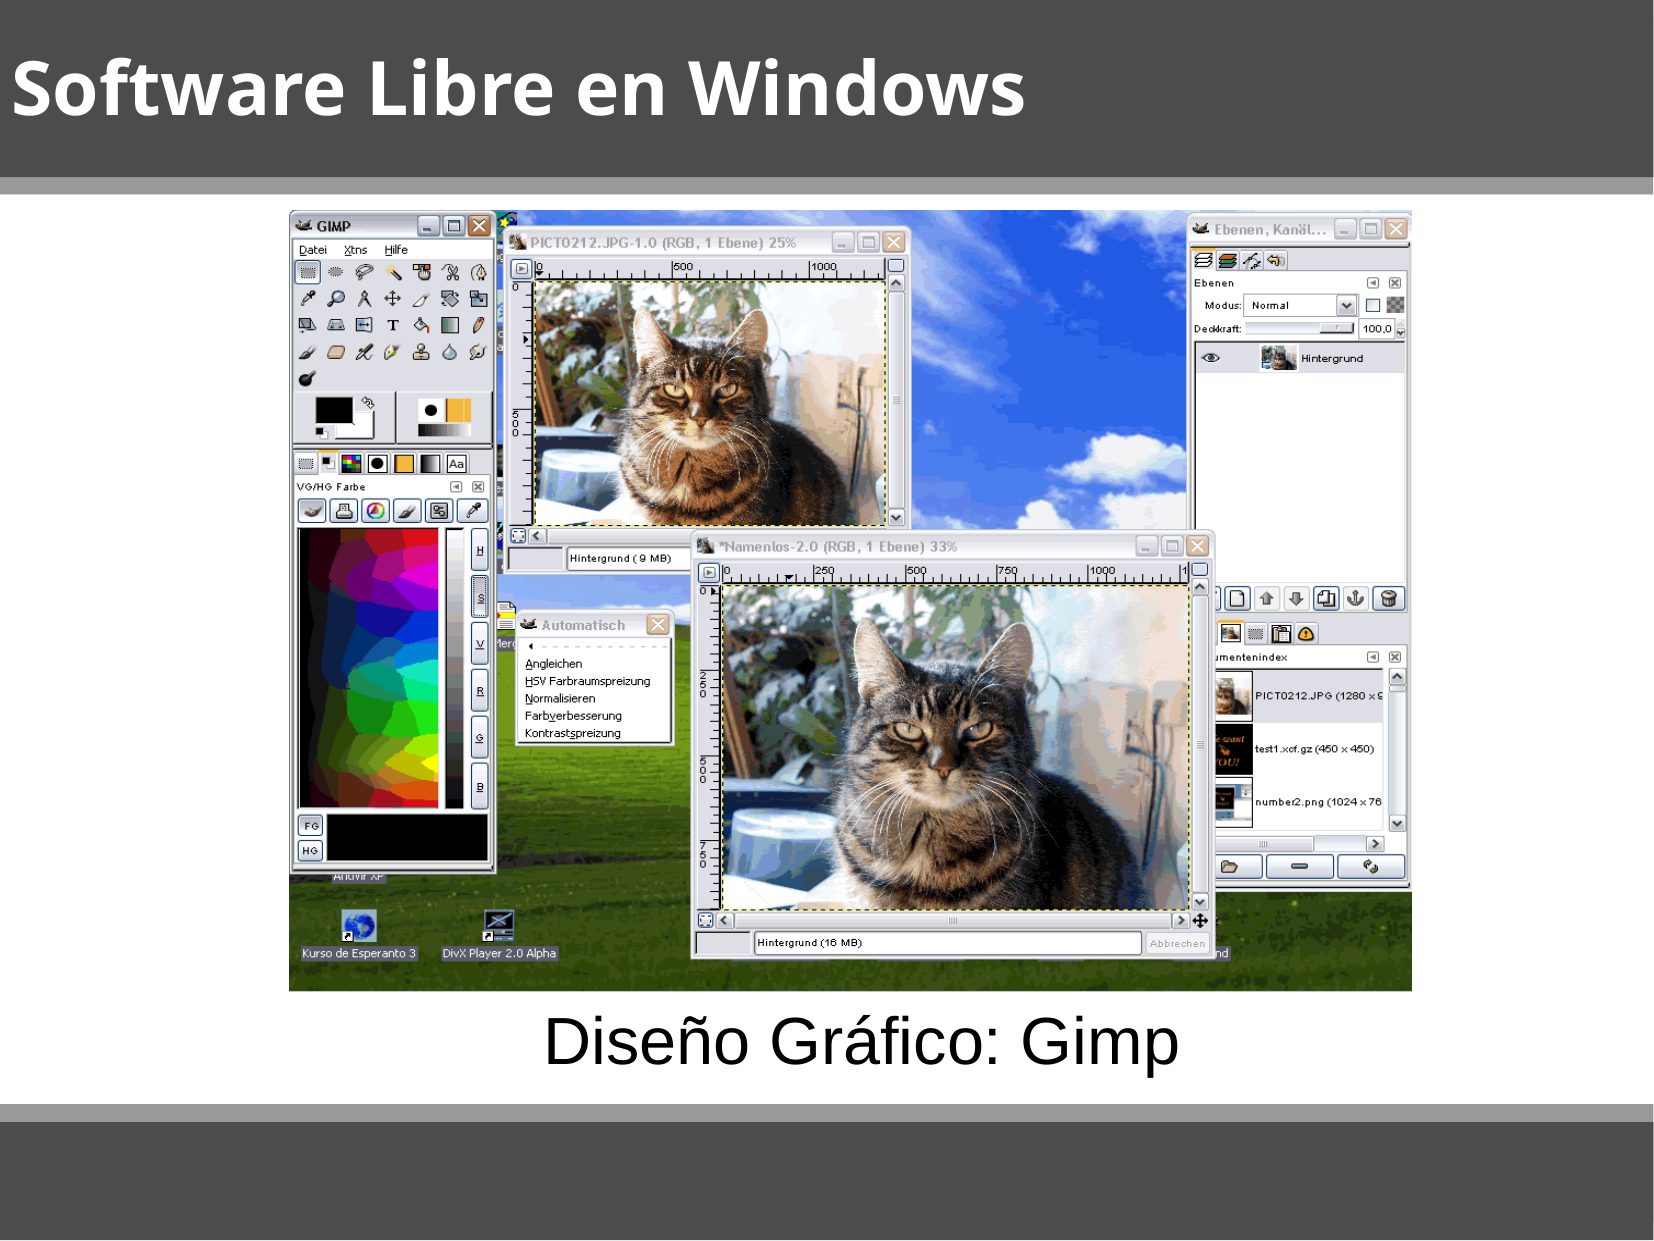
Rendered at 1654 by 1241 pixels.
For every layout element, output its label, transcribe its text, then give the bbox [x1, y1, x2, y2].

title Software Libre en Windows [11, 15, 1654, 158]
picture [289, 210, 1412, 993]
list Diseño Gráfico: Gimp [29, 1003, 1625, 1093]
